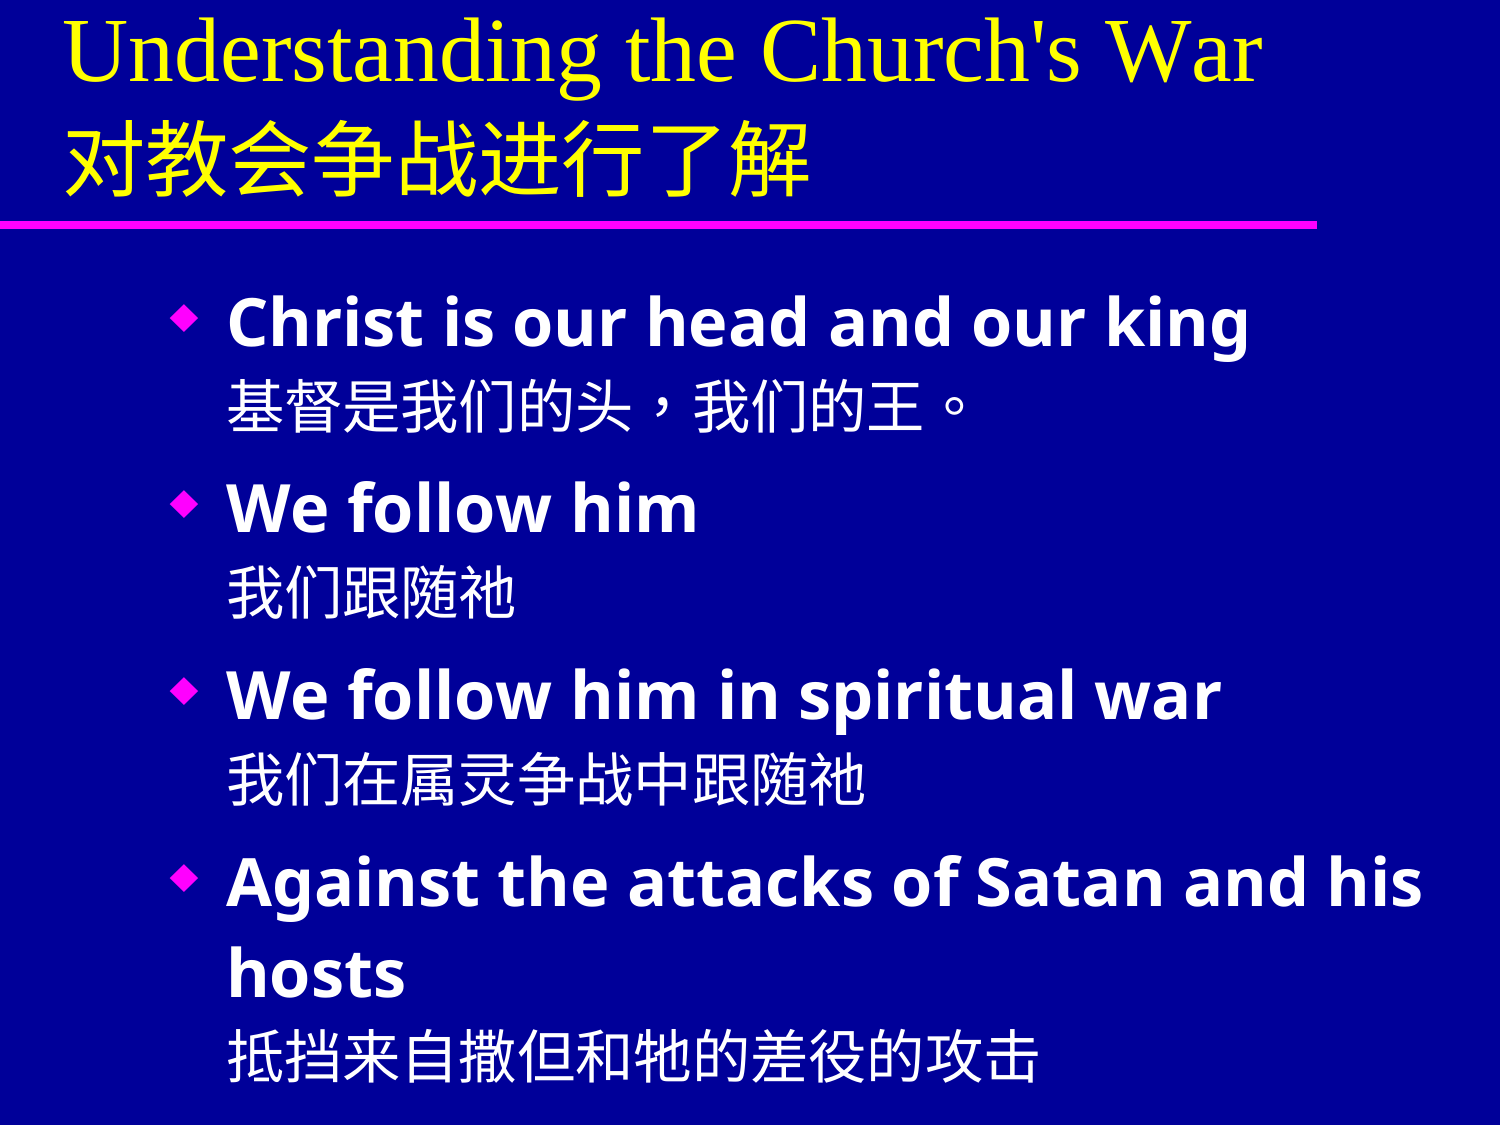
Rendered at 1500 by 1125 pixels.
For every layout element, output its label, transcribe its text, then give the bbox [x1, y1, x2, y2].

title Understanding the Church's War 对教会争战进行了解 [62, 0, 1338, 225]
list Christ is our head and our king 基督是我们的头，我们的王。 We follow him 我们跟随祂 We follow him in spiritual war 我们在属灵争战中跟随祂 Against the attacks of Satan and his hosts 抵挡来自撒但和牠的差役的攻击 [169, 275, 1438, 1025]
